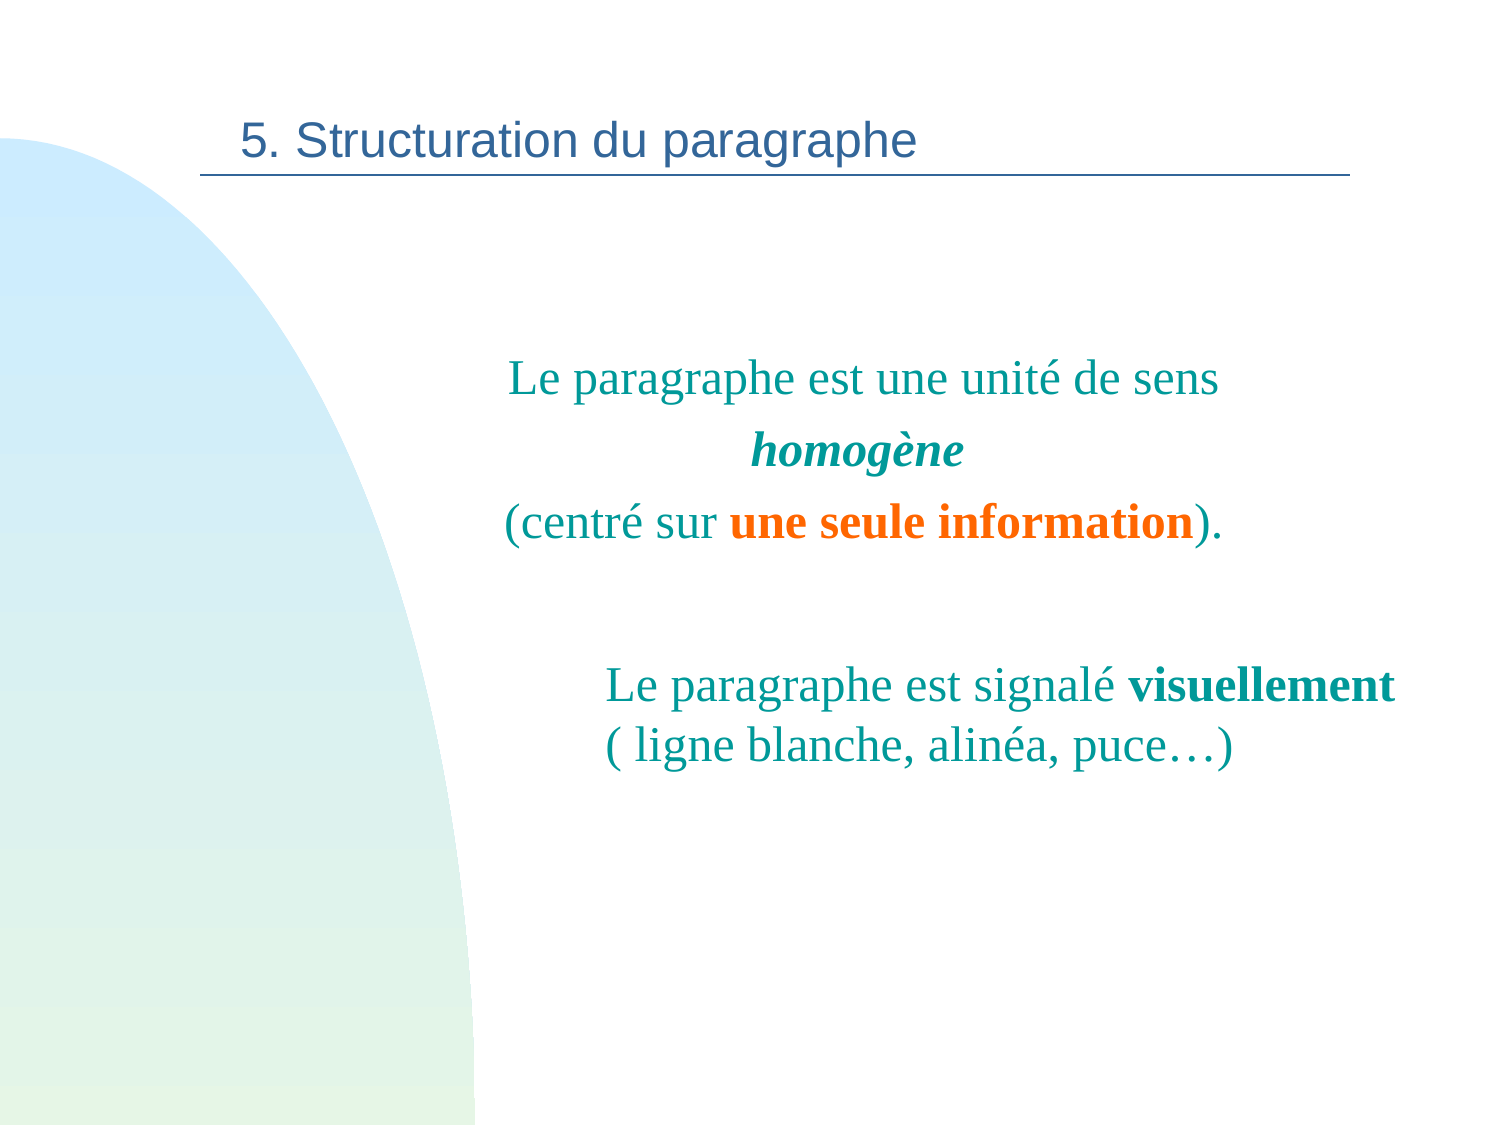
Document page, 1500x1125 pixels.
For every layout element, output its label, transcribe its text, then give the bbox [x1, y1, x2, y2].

text_box Le paragraphe est une unité de sens homogène (centré sur une seule information). [474, 324, 1253, 557]
text_box Le paragraphe est signalé visuellement ( ligne blanche, alinéa, puce…) [590, 643, 1422, 780]
text_box 5. Structuration du paragraphe [225, 99, 934, 174]
